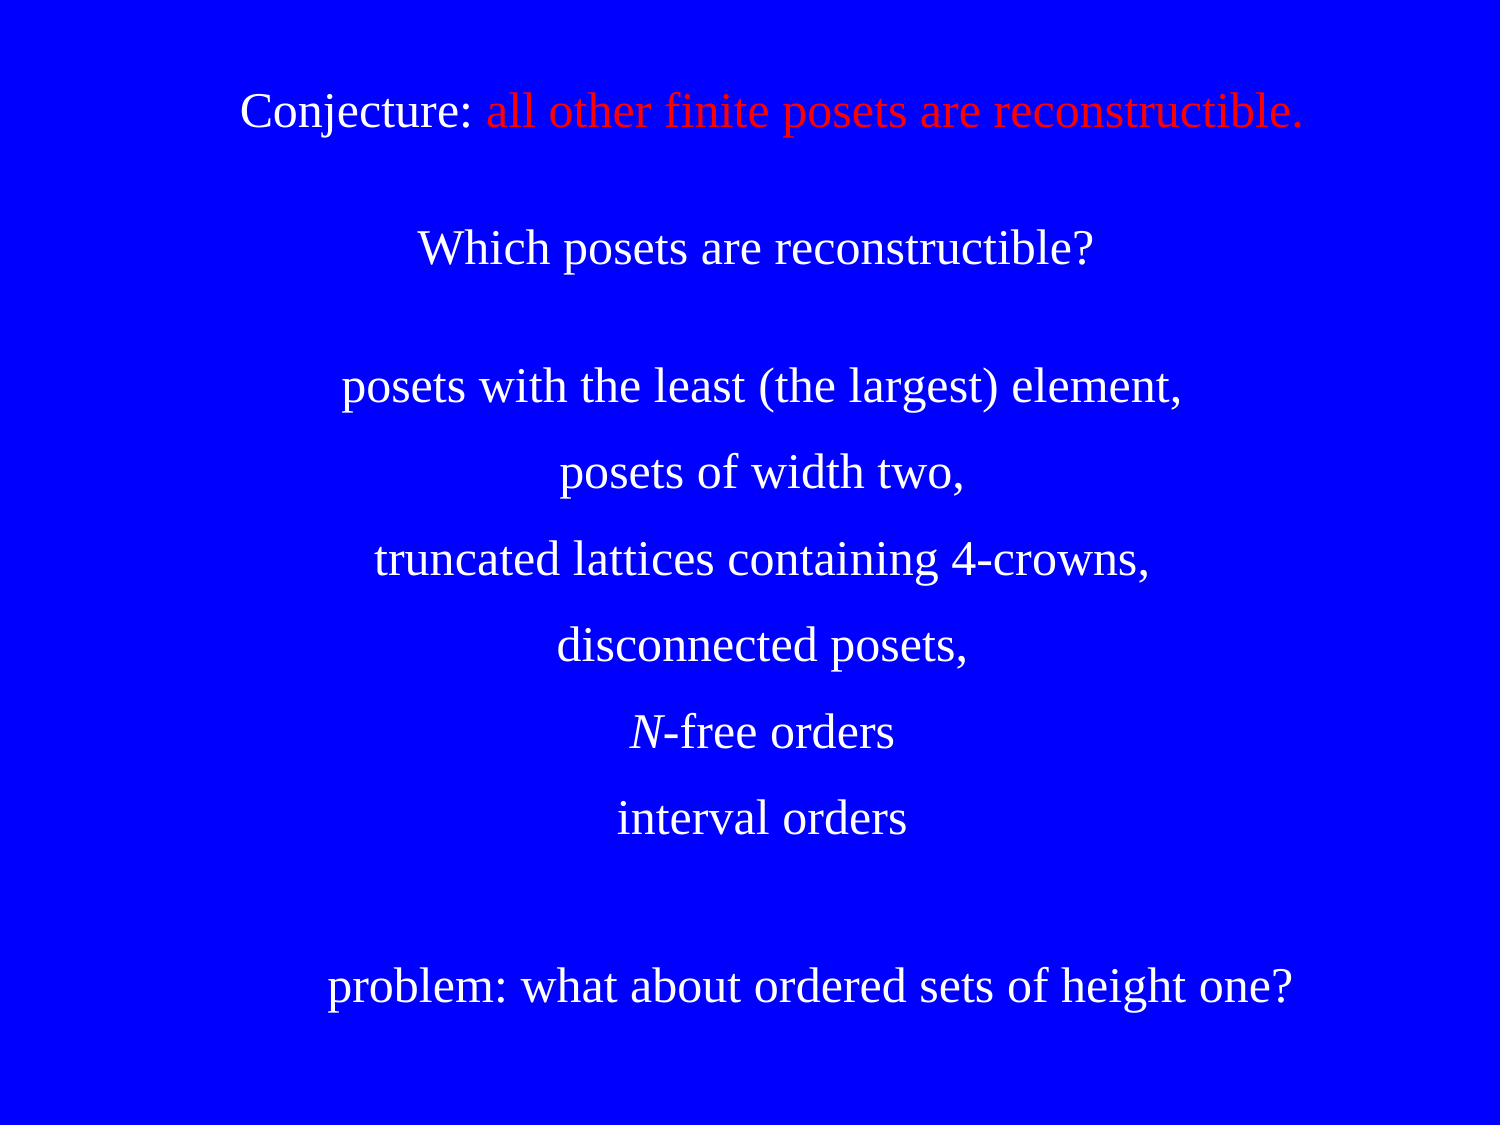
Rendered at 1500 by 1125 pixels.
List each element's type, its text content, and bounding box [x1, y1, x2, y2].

text_box posets with the least (the largest) element, posets of width two, truncated lattices containing 4-crowns, disconnected posets, N-free orders interval orders [224, 350, 1300, 854]
text_box problem: what about ordered sets of height one? [312, 949, 1351, 1021]
text_box Conjecture: all other finite posets are reconstructible. [225, 74, 1338, 146]
text_box Which posets are reconstructible? [249, 212, 1263, 284]
